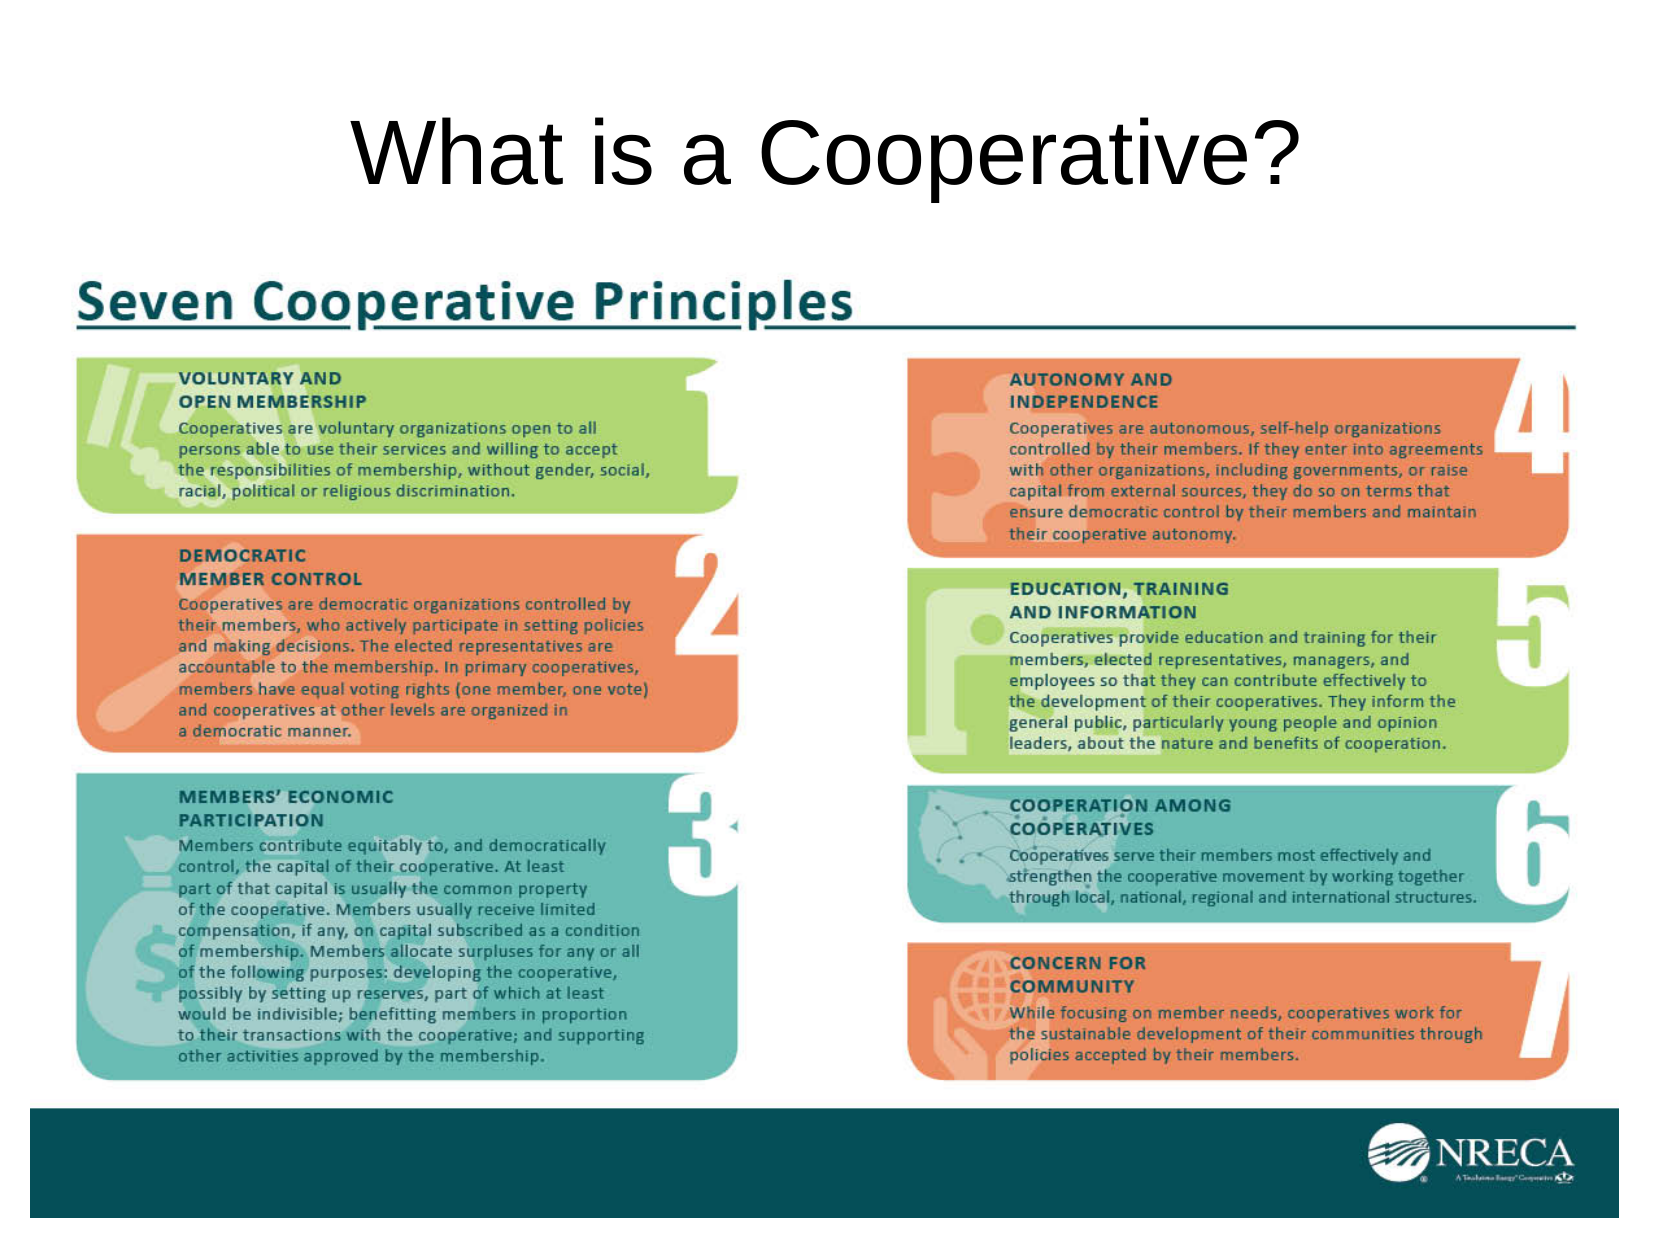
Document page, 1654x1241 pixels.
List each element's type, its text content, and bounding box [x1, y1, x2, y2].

title What is a Cooperative? [82, 49, 1571, 243]
picture [30, 243, 1619, 1218]
